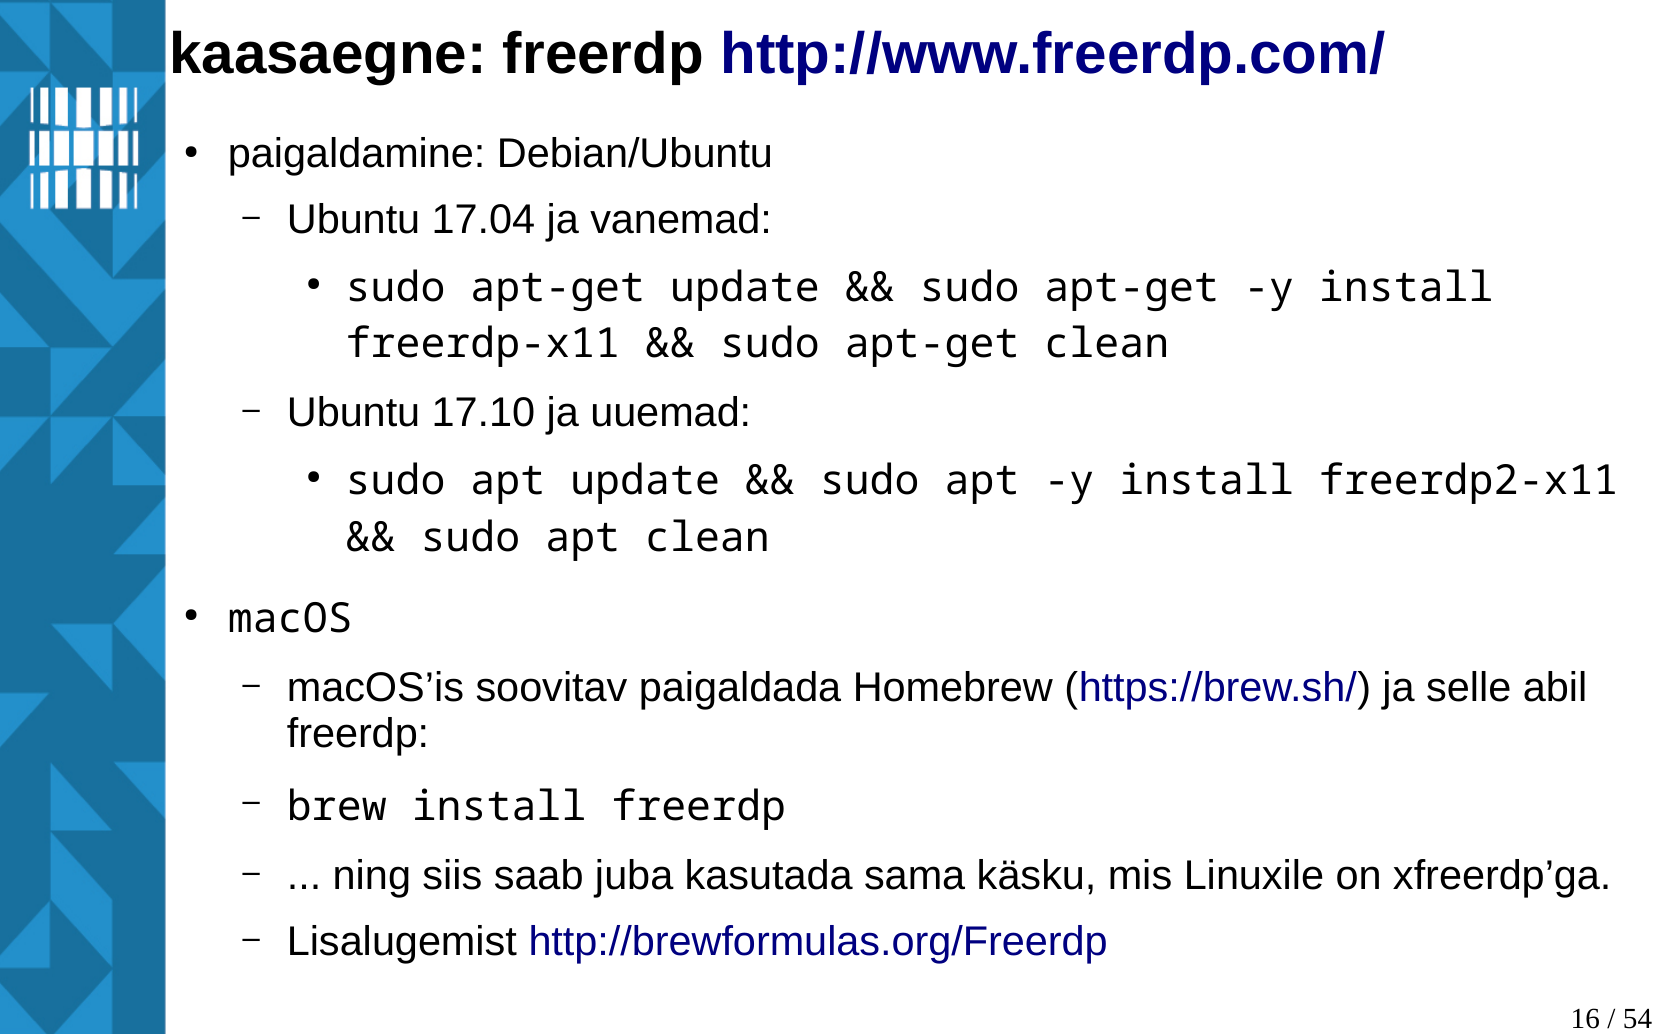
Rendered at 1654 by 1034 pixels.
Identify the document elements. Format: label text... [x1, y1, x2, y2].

title kaasaegne: freerdp http://www.freerdp.com/ [169, 11, 1571, 95]
list paigaldamine: Debian/Ubuntu Ubuntu 17.04 ja vanemad: sudo apt-get update && sudo apt-get -y install freerdp-x11 && sudo apt-get clean Ubuntu 17.10 ja uuemad: sudo apt update && sudo apt -y install freerdp2-x11 && sudo apt clean macOS macOS’is soovitav paigaldada Homebrew (https://brew.sh/) ja selle abil freerdp: brew install freerdp ... ning siis saab juba kasutada sama käsku, mis Linuxile on xfreerdp’ga. Lisalugemist http://brewformulas.org/Freerdp [169, 129, 1630, 1016]
